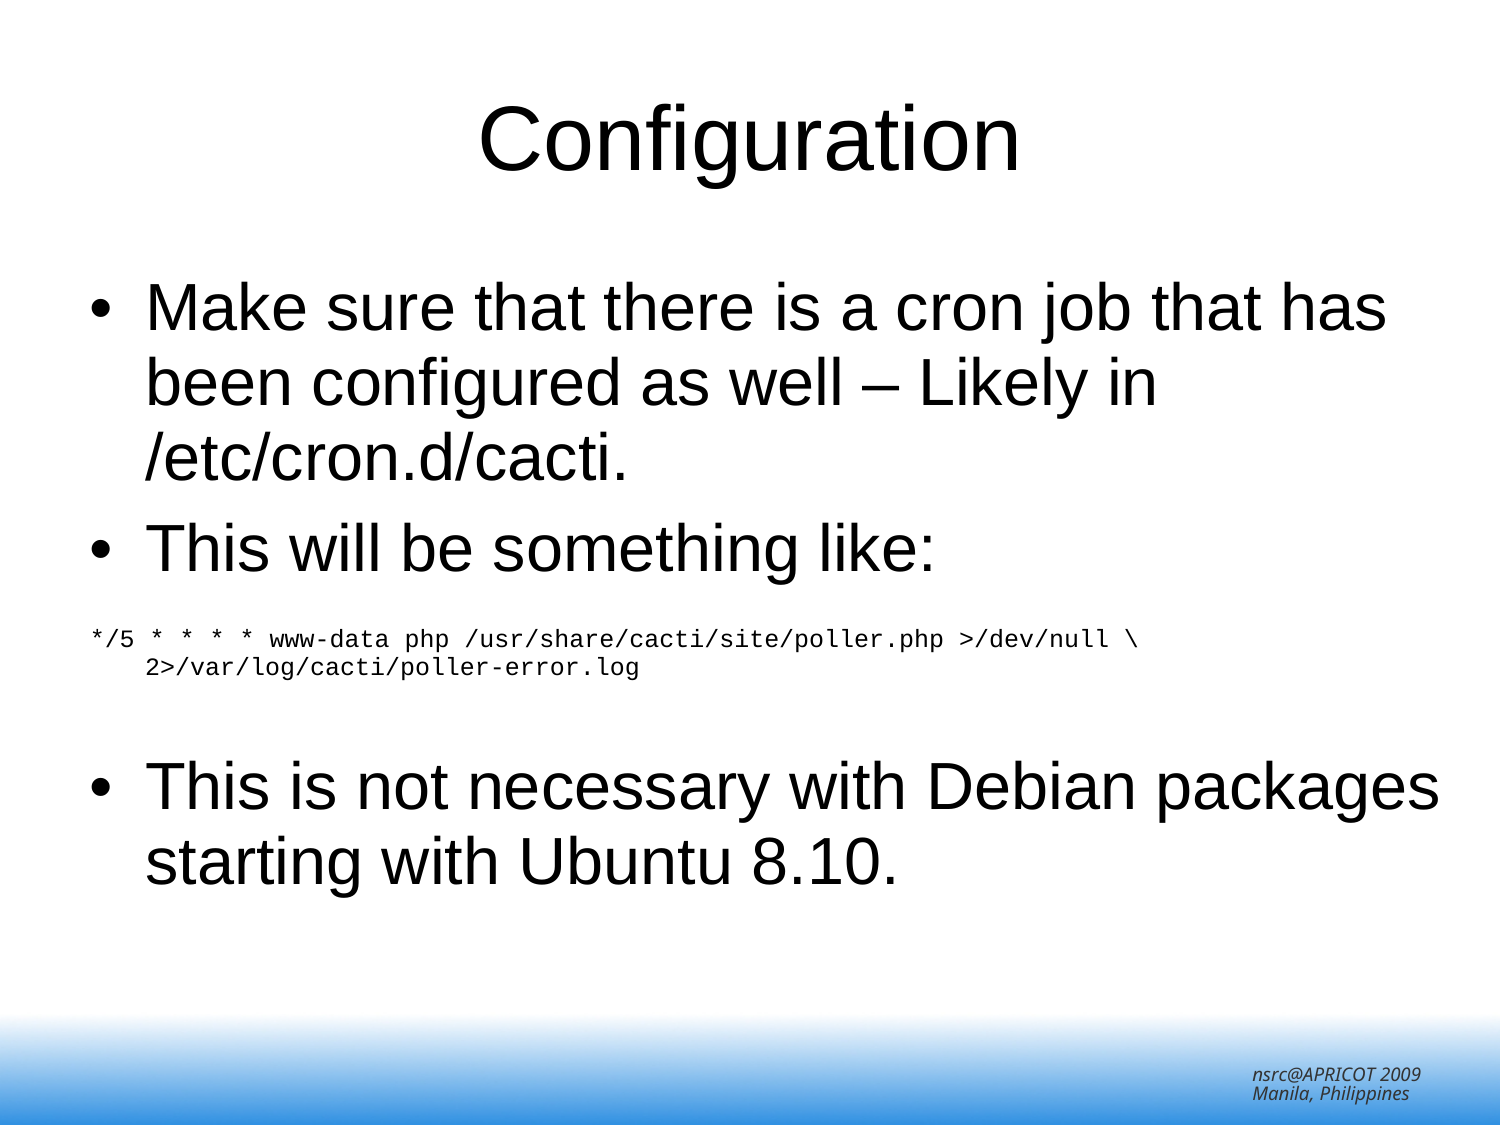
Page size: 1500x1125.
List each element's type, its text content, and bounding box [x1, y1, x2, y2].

list Make sure that there is a cron job that has been configured as well – Likely in /etc/cron.d/cacti. This will be something like: */5 * * * * www-data php /usr/share/cacti/site/poller.php >/dev/null \ 2>/var/log/cacti/poller-error.log This is not necessary with Debian packages starting with Ubuntu 8.10. [75, 262, 1463, 1006]
picture [0, 1012, 1500, 1125]
title Configuration [75, 45, 1426, 233]
